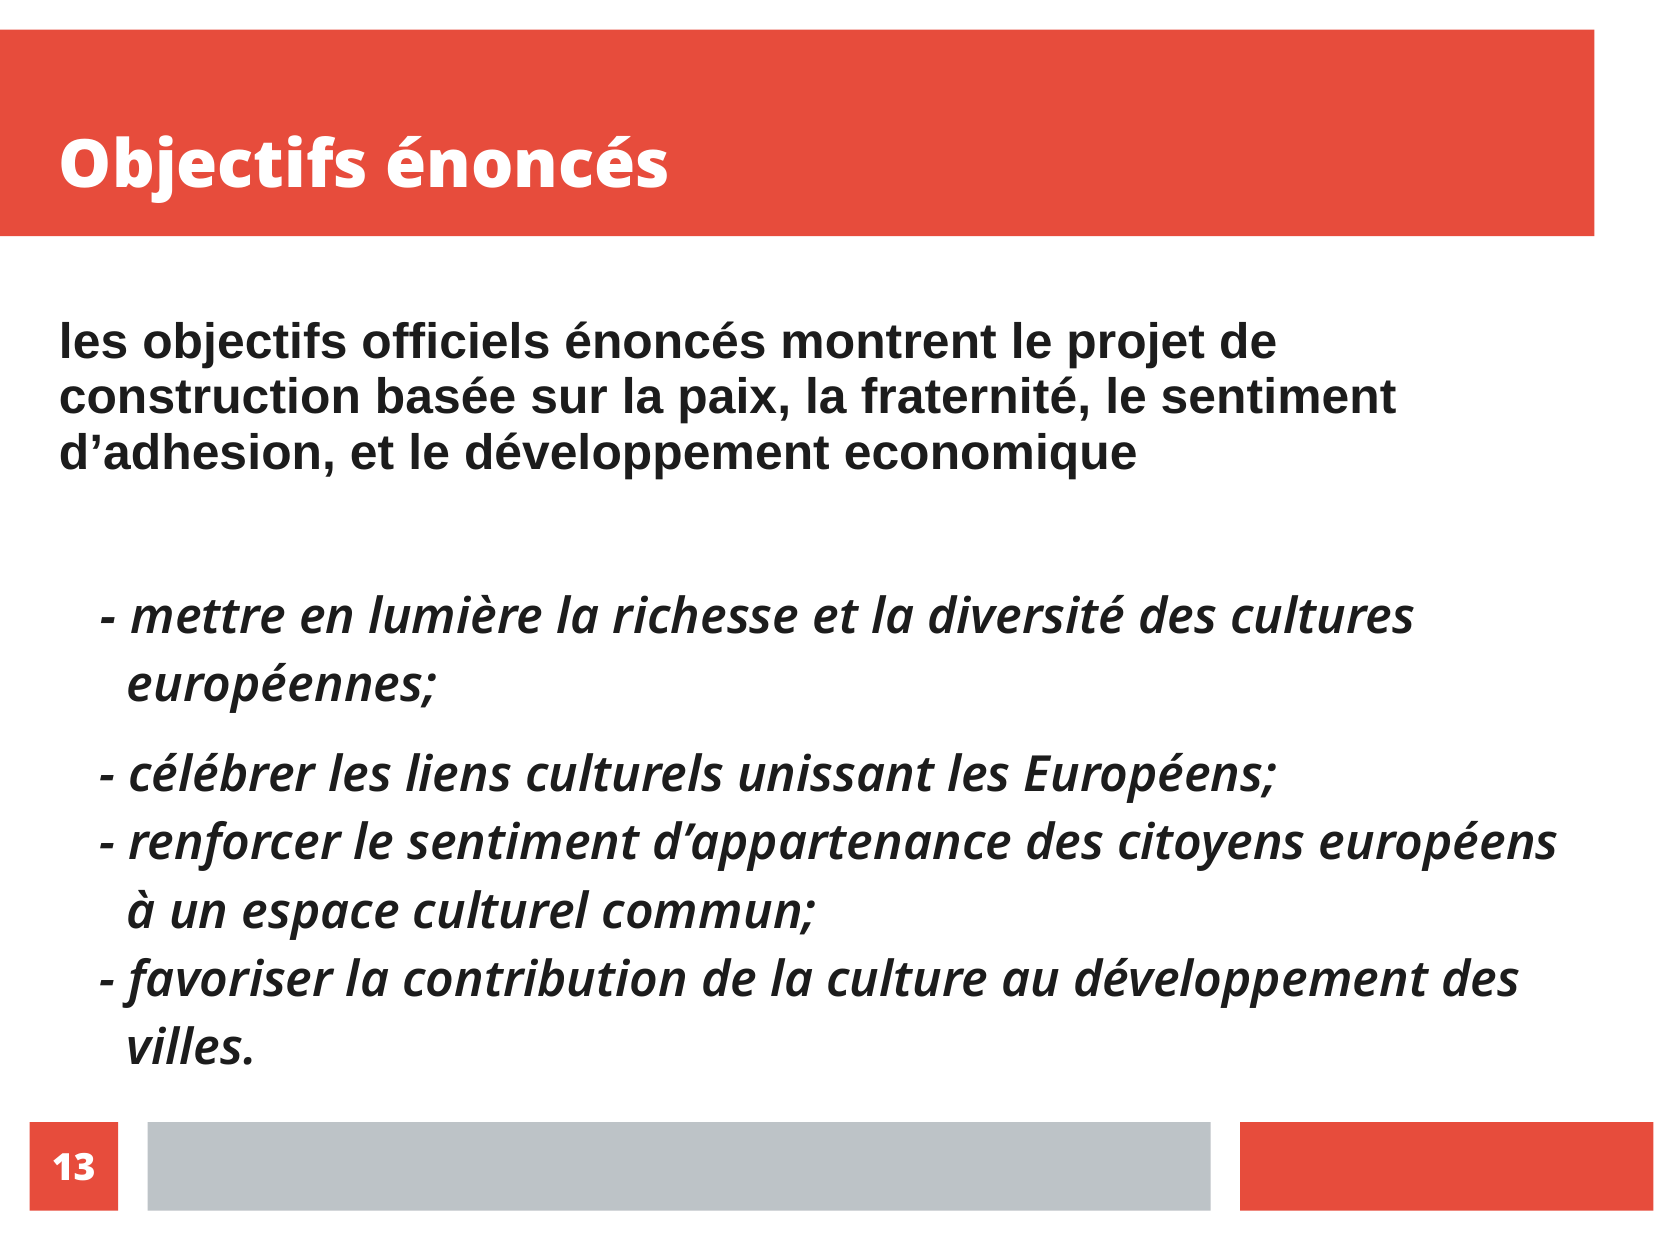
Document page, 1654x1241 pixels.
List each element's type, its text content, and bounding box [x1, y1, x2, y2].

title Objectifs énoncés [59, 59, 1595, 207]
list les objectifs officiels énoncés montrent le projet de construction basée sur la paix, la fraternité, le sentiment d’adhesion, et le développement economique - mettre en lumière la richesse et la diversité des cultures européennes; - célébrer les liens culturels unissant les Européens; - renforcer le sentiment d’appartenance des citoyens européens à un espace culturel commun; - favoriser la contribution de la culture au développement des villes. [59, 312, 1565, 1081]
